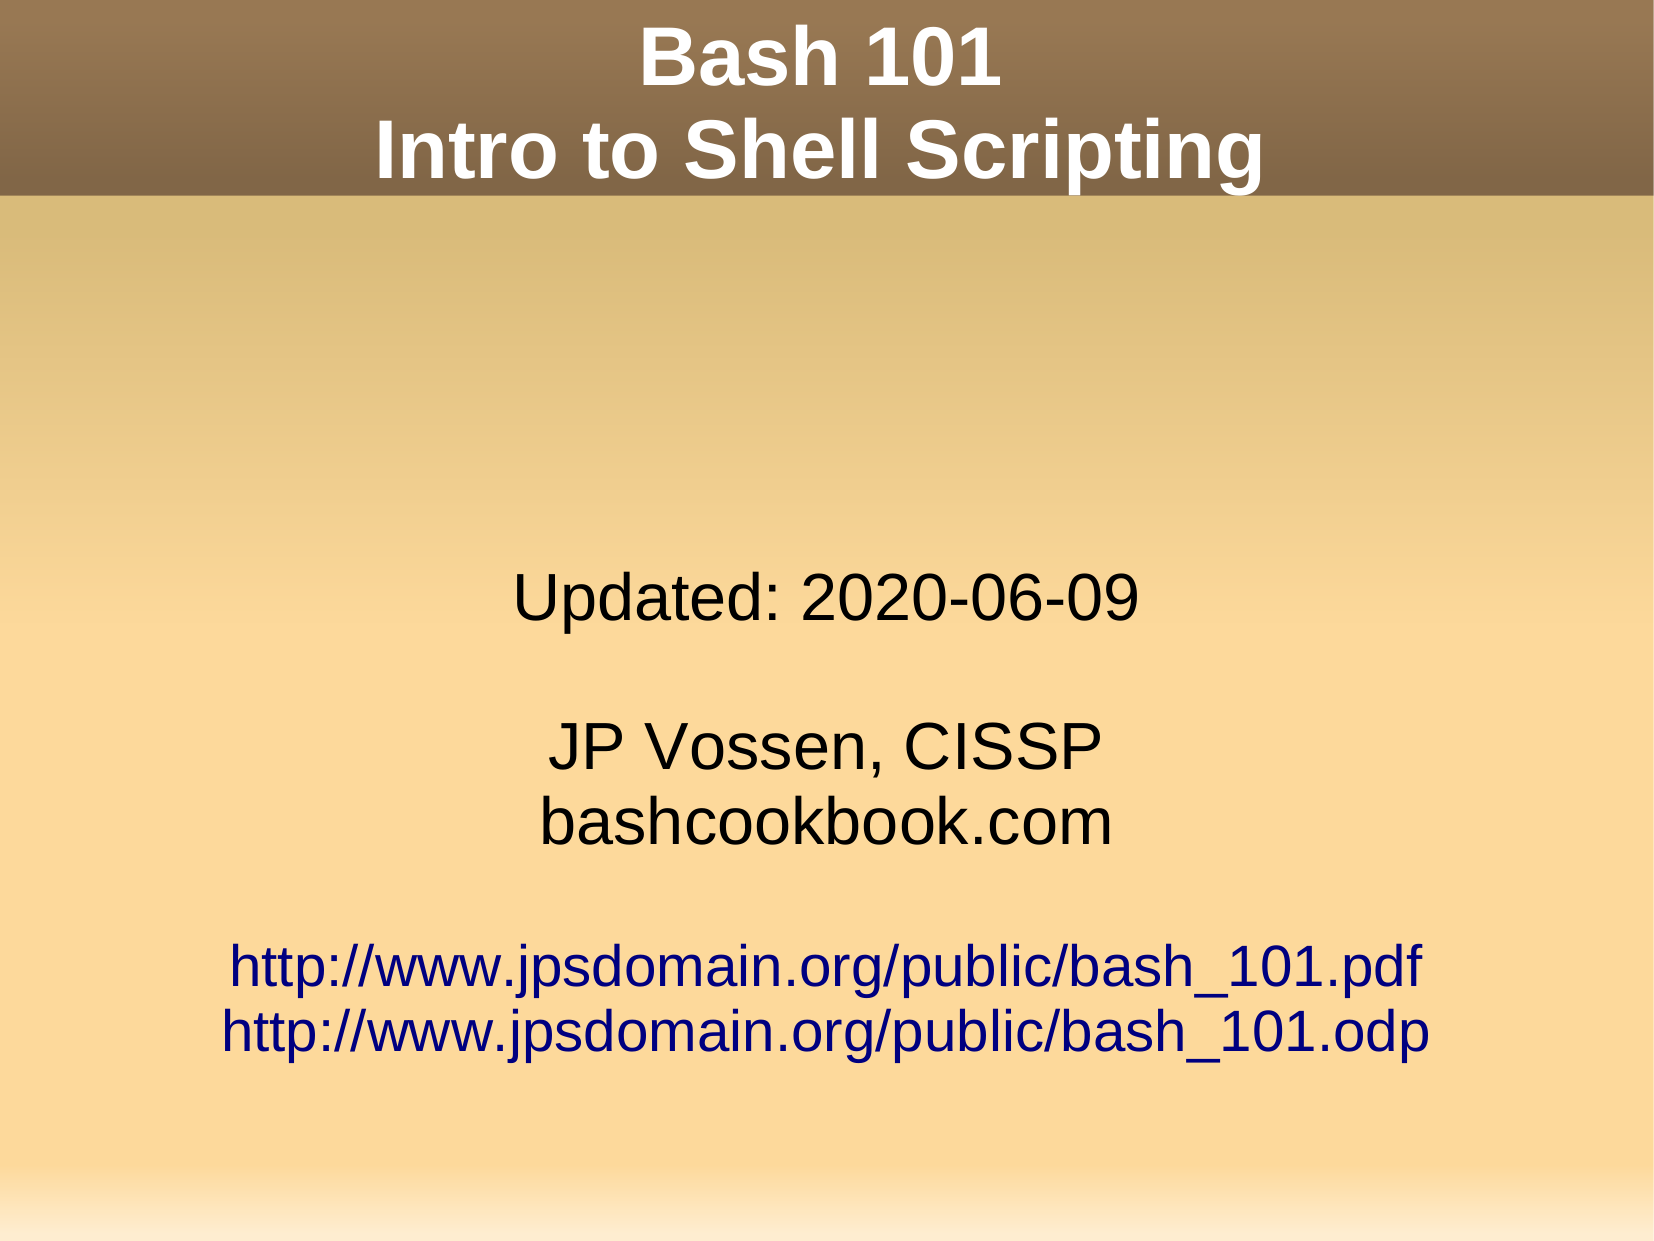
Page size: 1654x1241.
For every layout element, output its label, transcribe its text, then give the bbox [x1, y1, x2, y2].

subtitle Updated: 2020-06-09 JP Vossen, CISSP bashcookbook.com http://www.jpsdomain.org/public/bash_101.pdf http://www.jpsdomain.org/public/bash_101.odp [82, 290, 1571, 1109]
picture [0, 0, 1654, 1241]
title Bash 101 Intro to Shell Scripting [76, 0, 1565, 207]
